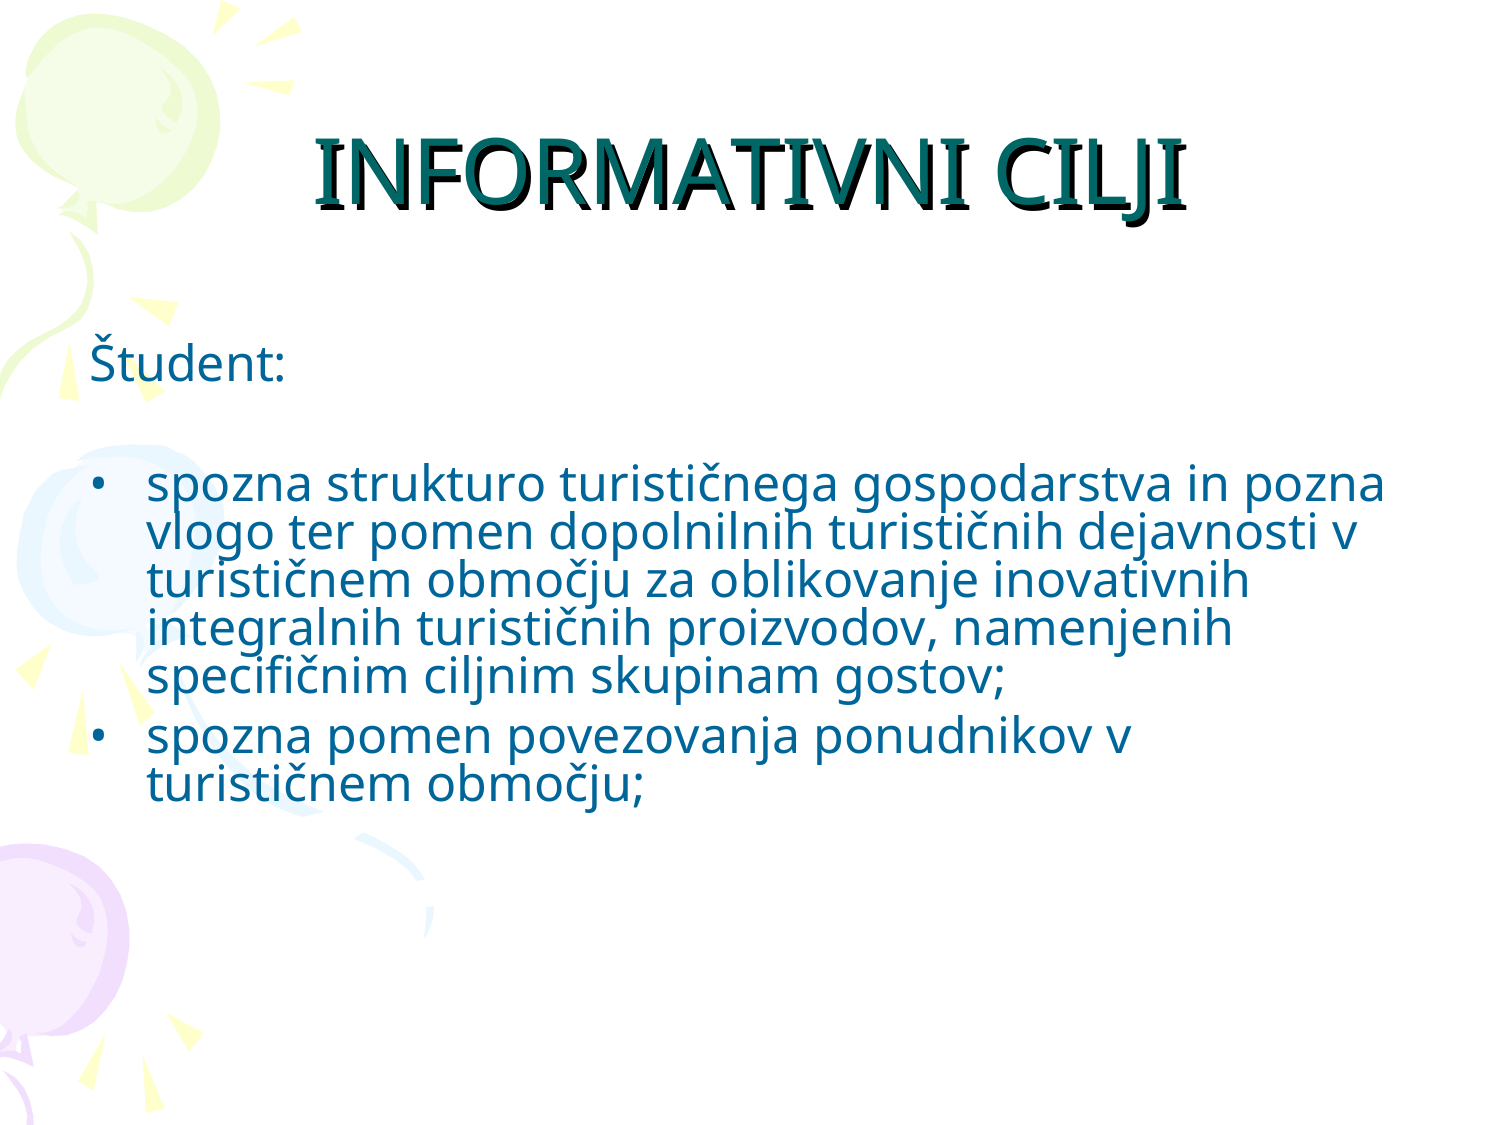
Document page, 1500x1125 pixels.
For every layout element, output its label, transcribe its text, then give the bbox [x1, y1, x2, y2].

title INFORMATIVNI CILJI [72, 16, 1426, 233]
list Študent: • spozna strukturo turističnega gospodarstva in pozna vlogo ter pomen dopolnilnih turističnih dejavnosti v turističnem območju za oblikovanje inovativnih integralnih turističnih proizvodov, namenjenih specifičnim ciljnim skupinam gostov; • spozna pomen povezovanja ponudnikov v turističnem območju; [75, 262, 1426, 994]
